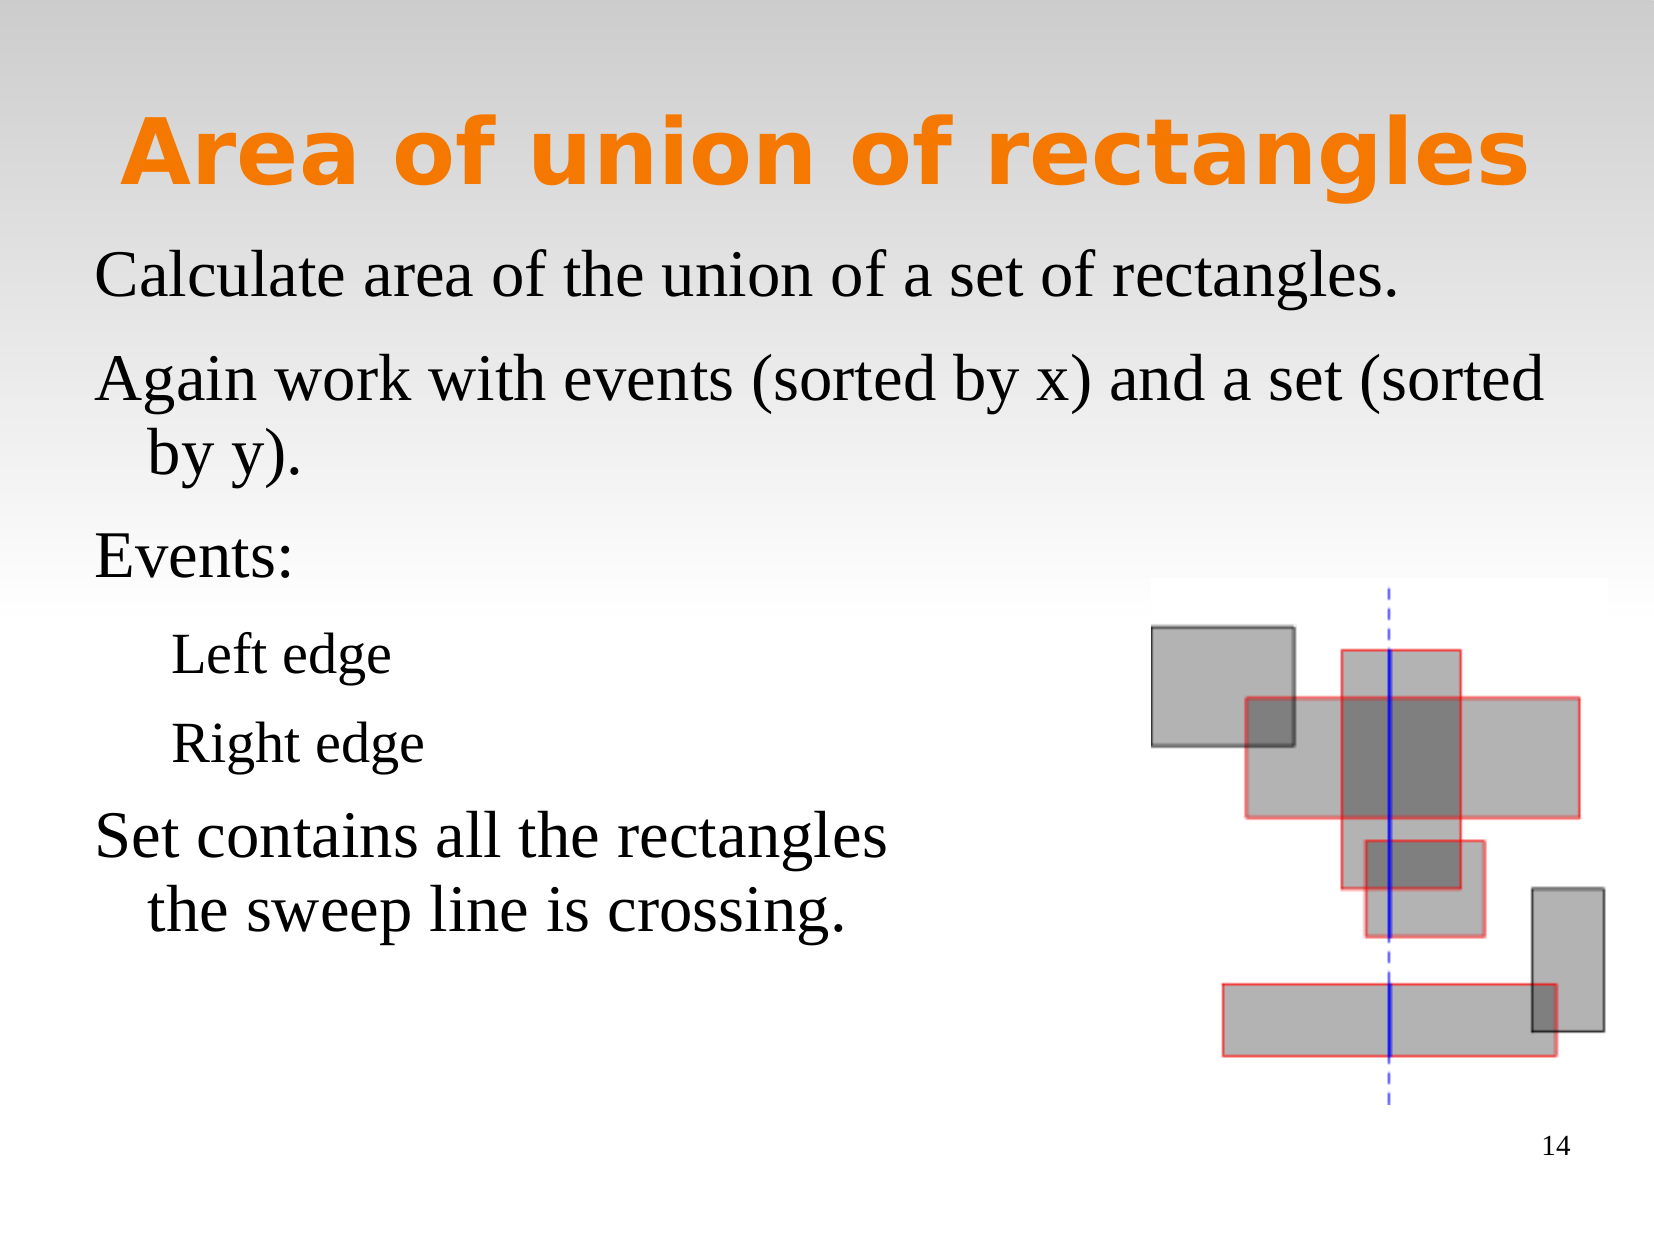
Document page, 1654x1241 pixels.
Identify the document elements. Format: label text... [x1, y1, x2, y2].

list Calculate area of the union of a set of rectangles. Again work with events (sorted by x) and a set (sorted by y). Events: Left edge Right edge Set contains all the rectangles the sweep line is crossing. [76, 237, 1565, 999]
title Area of union of rectangles [82, 49, 1571, 257]
picture [1151, 578, 1608, 1105]
